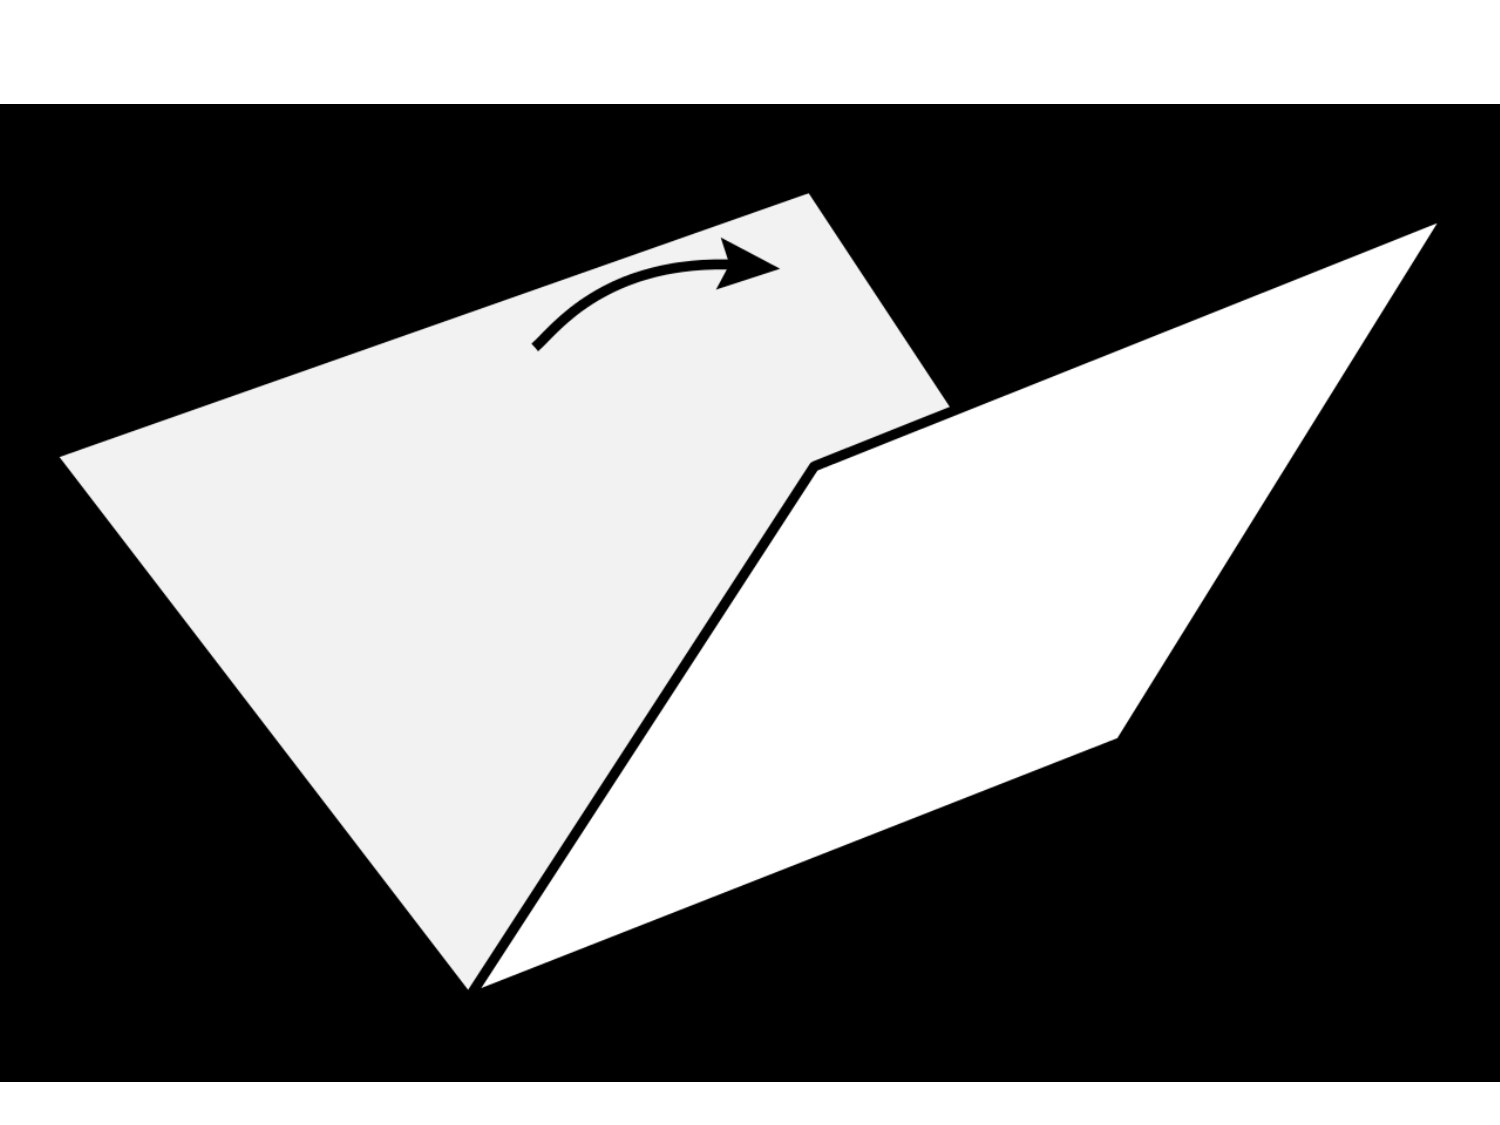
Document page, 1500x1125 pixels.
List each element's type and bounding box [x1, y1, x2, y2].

picture [0, 104, 1500, 1082]
